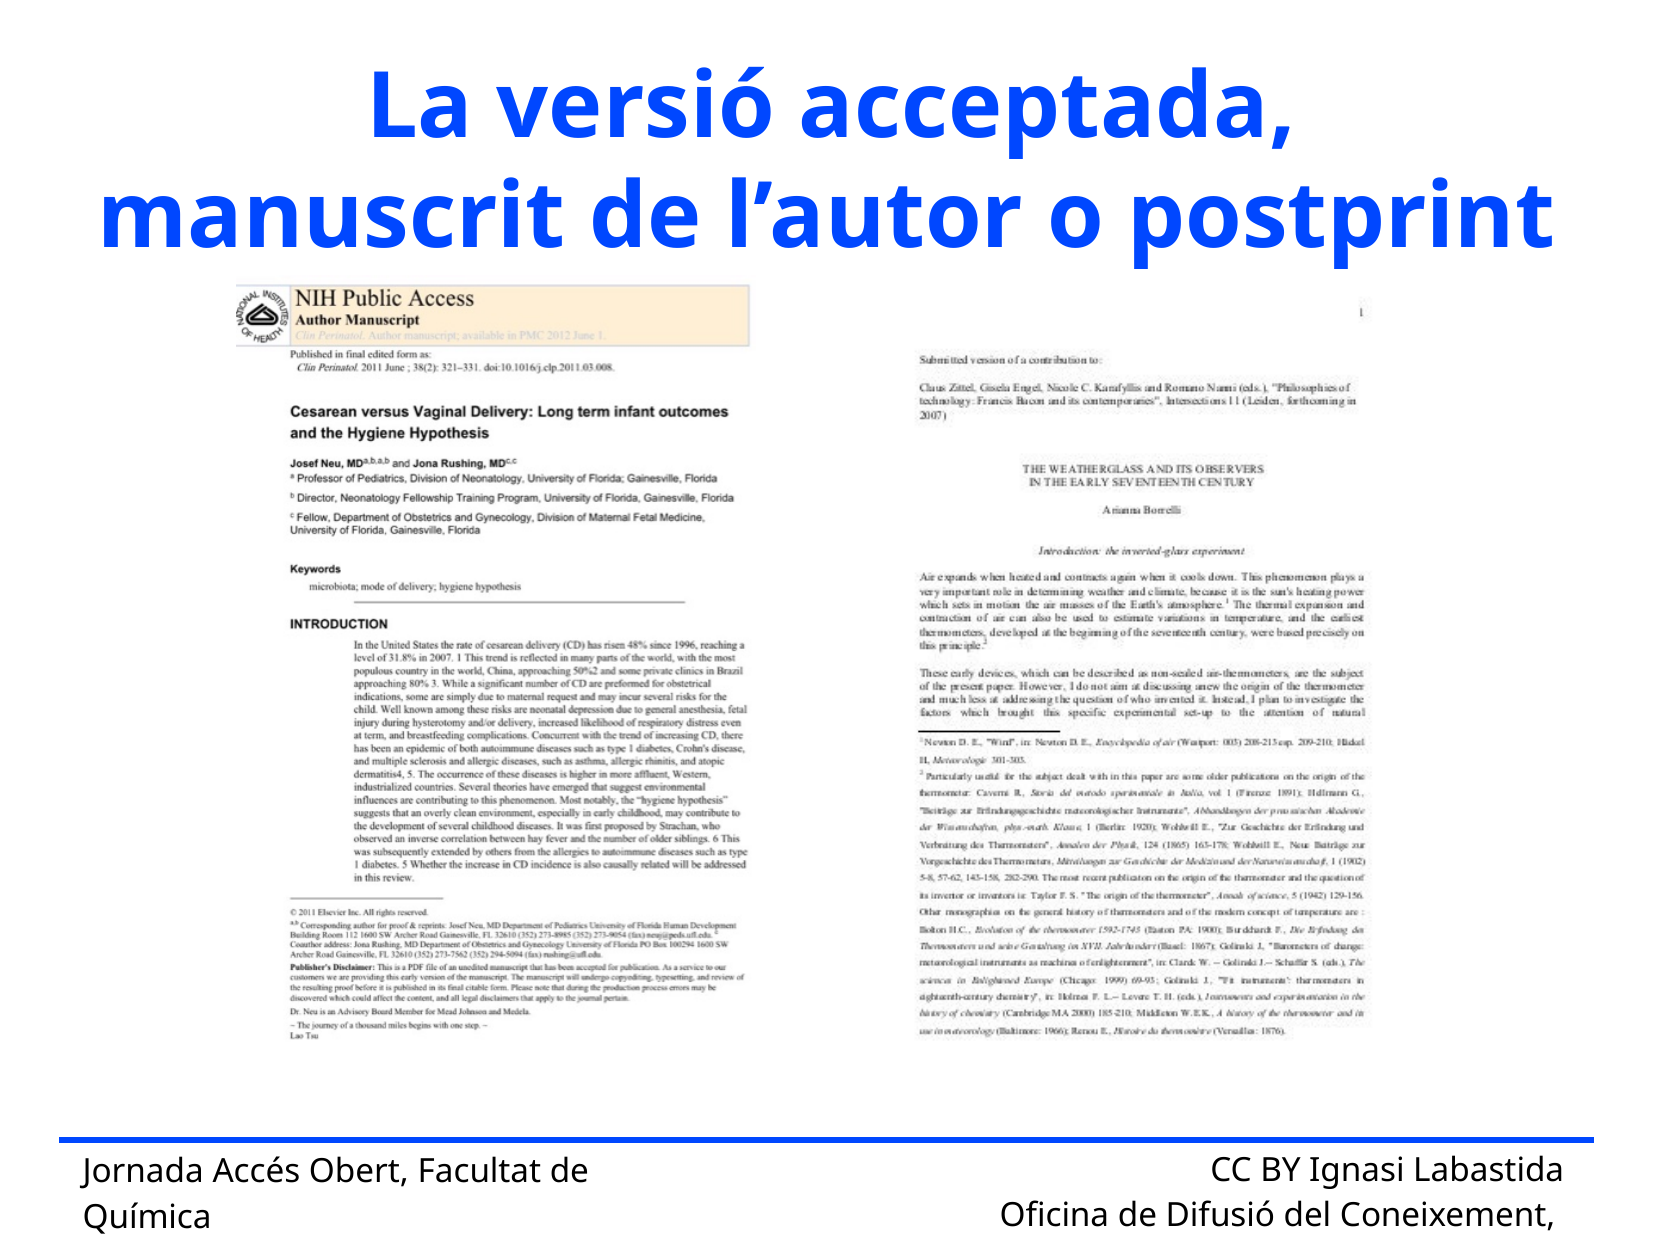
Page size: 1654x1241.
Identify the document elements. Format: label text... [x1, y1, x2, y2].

picture [850, 271, 1434, 1098]
picture [236, 275, 756, 1111]
title La versió acceptada, manuscrit de l’autor o postprint [82, 32, 1571, 274]
